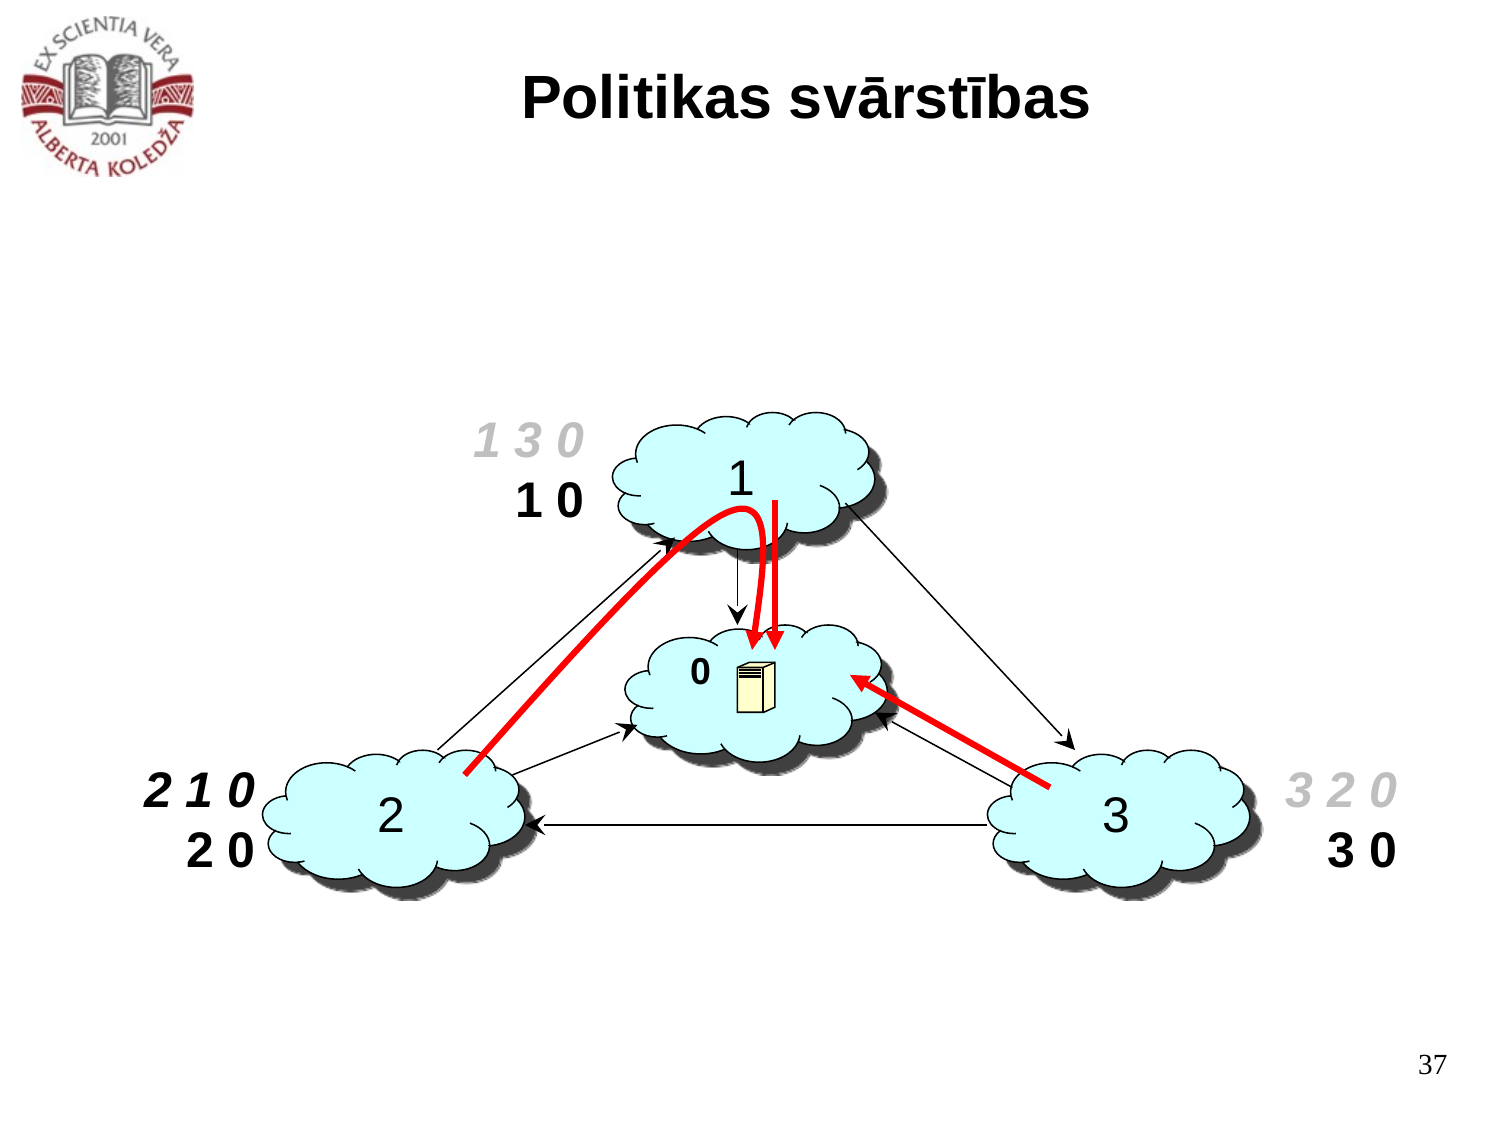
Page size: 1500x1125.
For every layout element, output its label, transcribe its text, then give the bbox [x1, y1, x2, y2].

title Politikas svārstības [187, 44, 1425, 150]
text_box 2 1 0 2 0 [129, 749, 271, 886]
picture [21, 16, 194, 177]
text_box <skaitlis> [1312, 1037, 1463, 1101]
text_box [271, 750, 525, 888]
text_box 3 [1087, 774, 1146, 851]
text_box [691, 513, 760, 550]
text_box [612, 412, 875, 546]
text_box 1 3 0 1 0 [458, 399, 600, 536]
text_box [624, 624, 888, 763]
text_box 1 [712, 437, 771, 513]
text_box 3 2 0 3 0 [1270, 749, 1412, 886]
text_box 2 [362, 774, 421, 851]
text_box [764, 627, 772, 632]
text_box 0 [675, 639, 726, 701]
text_box [987, 750, 1250, 888]
